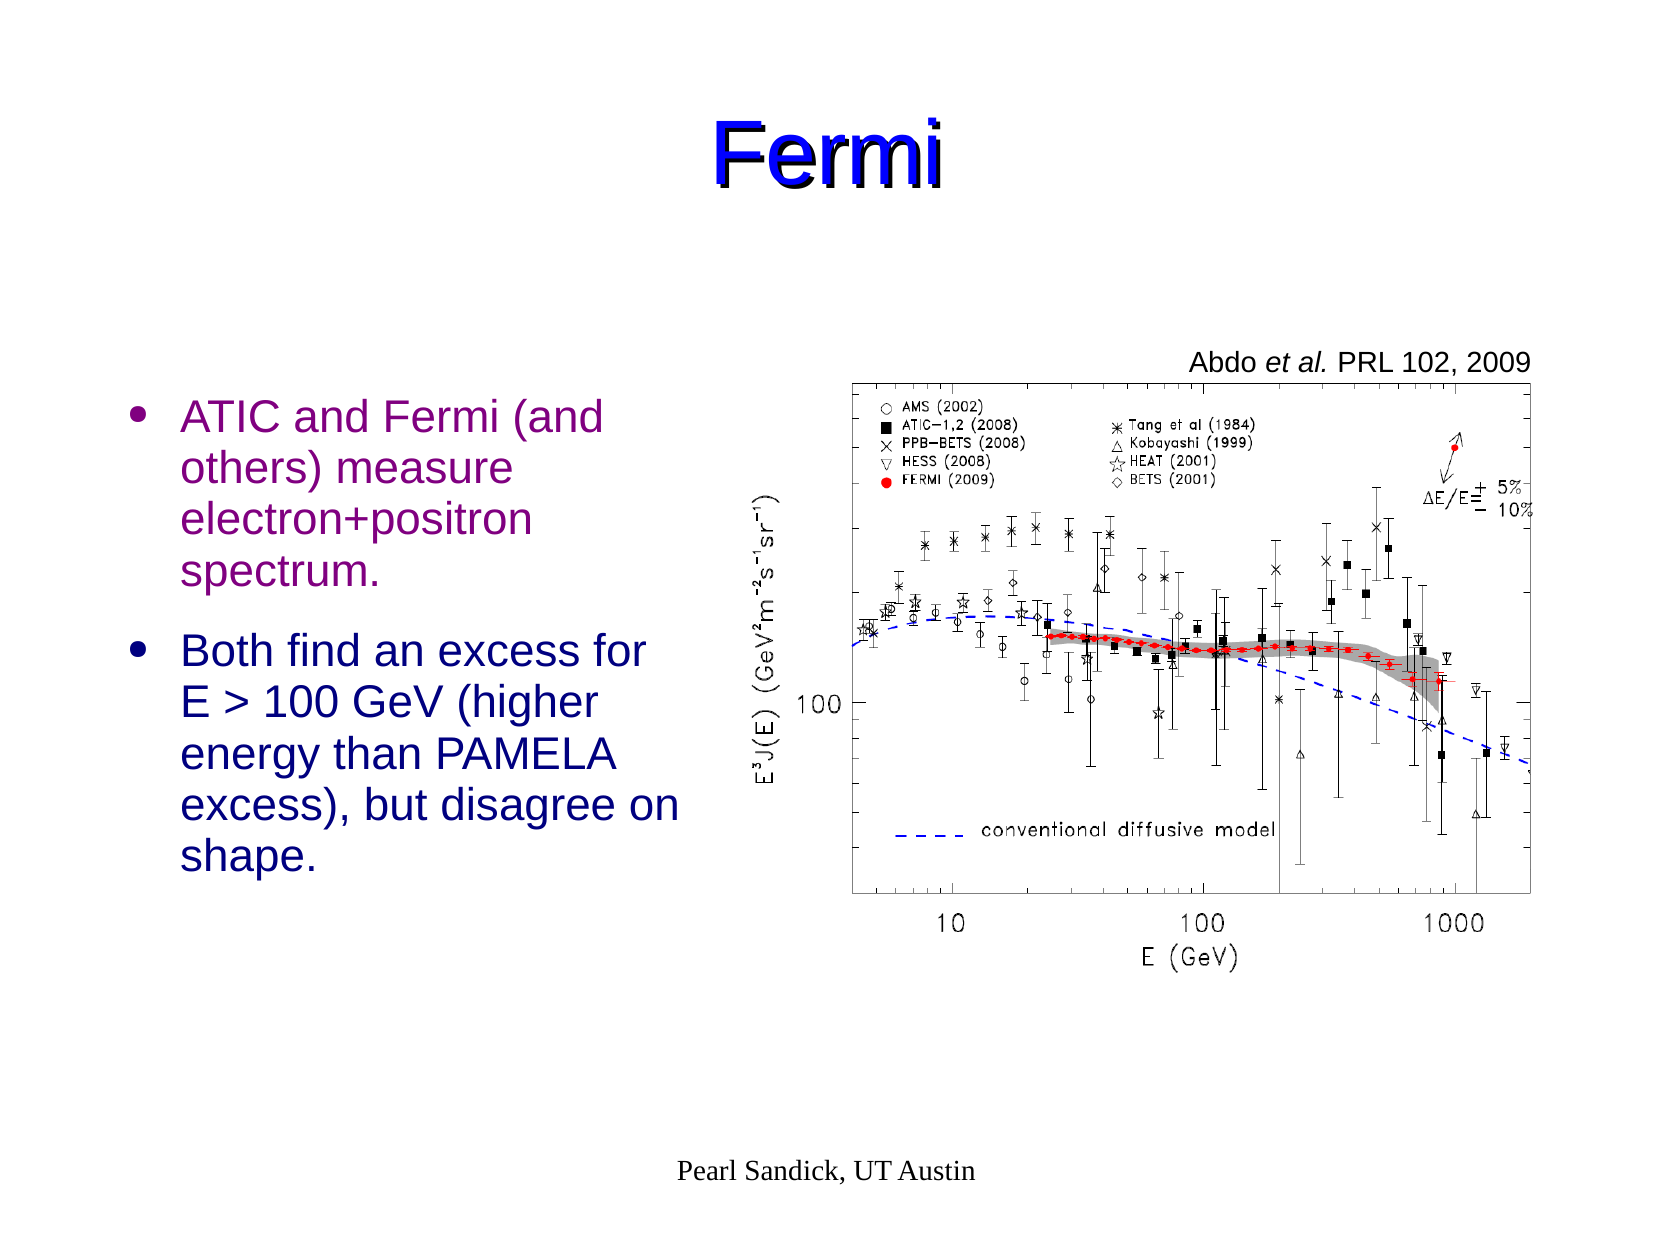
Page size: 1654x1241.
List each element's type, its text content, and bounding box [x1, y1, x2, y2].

picture [743, 370, 1545, 985]
title Fermi [82, 56, 1571, 250]
text_box Abdo et al. PRL 102, 2009 [1174, 339, 1546, 392]
list ATIC and Fermi (and others) measure electron+positron spectrum. Both find an excess for E > 100 GeV (higher energy than PAMELA excess), but disagree on shape. [109, 390, 743, 997]
